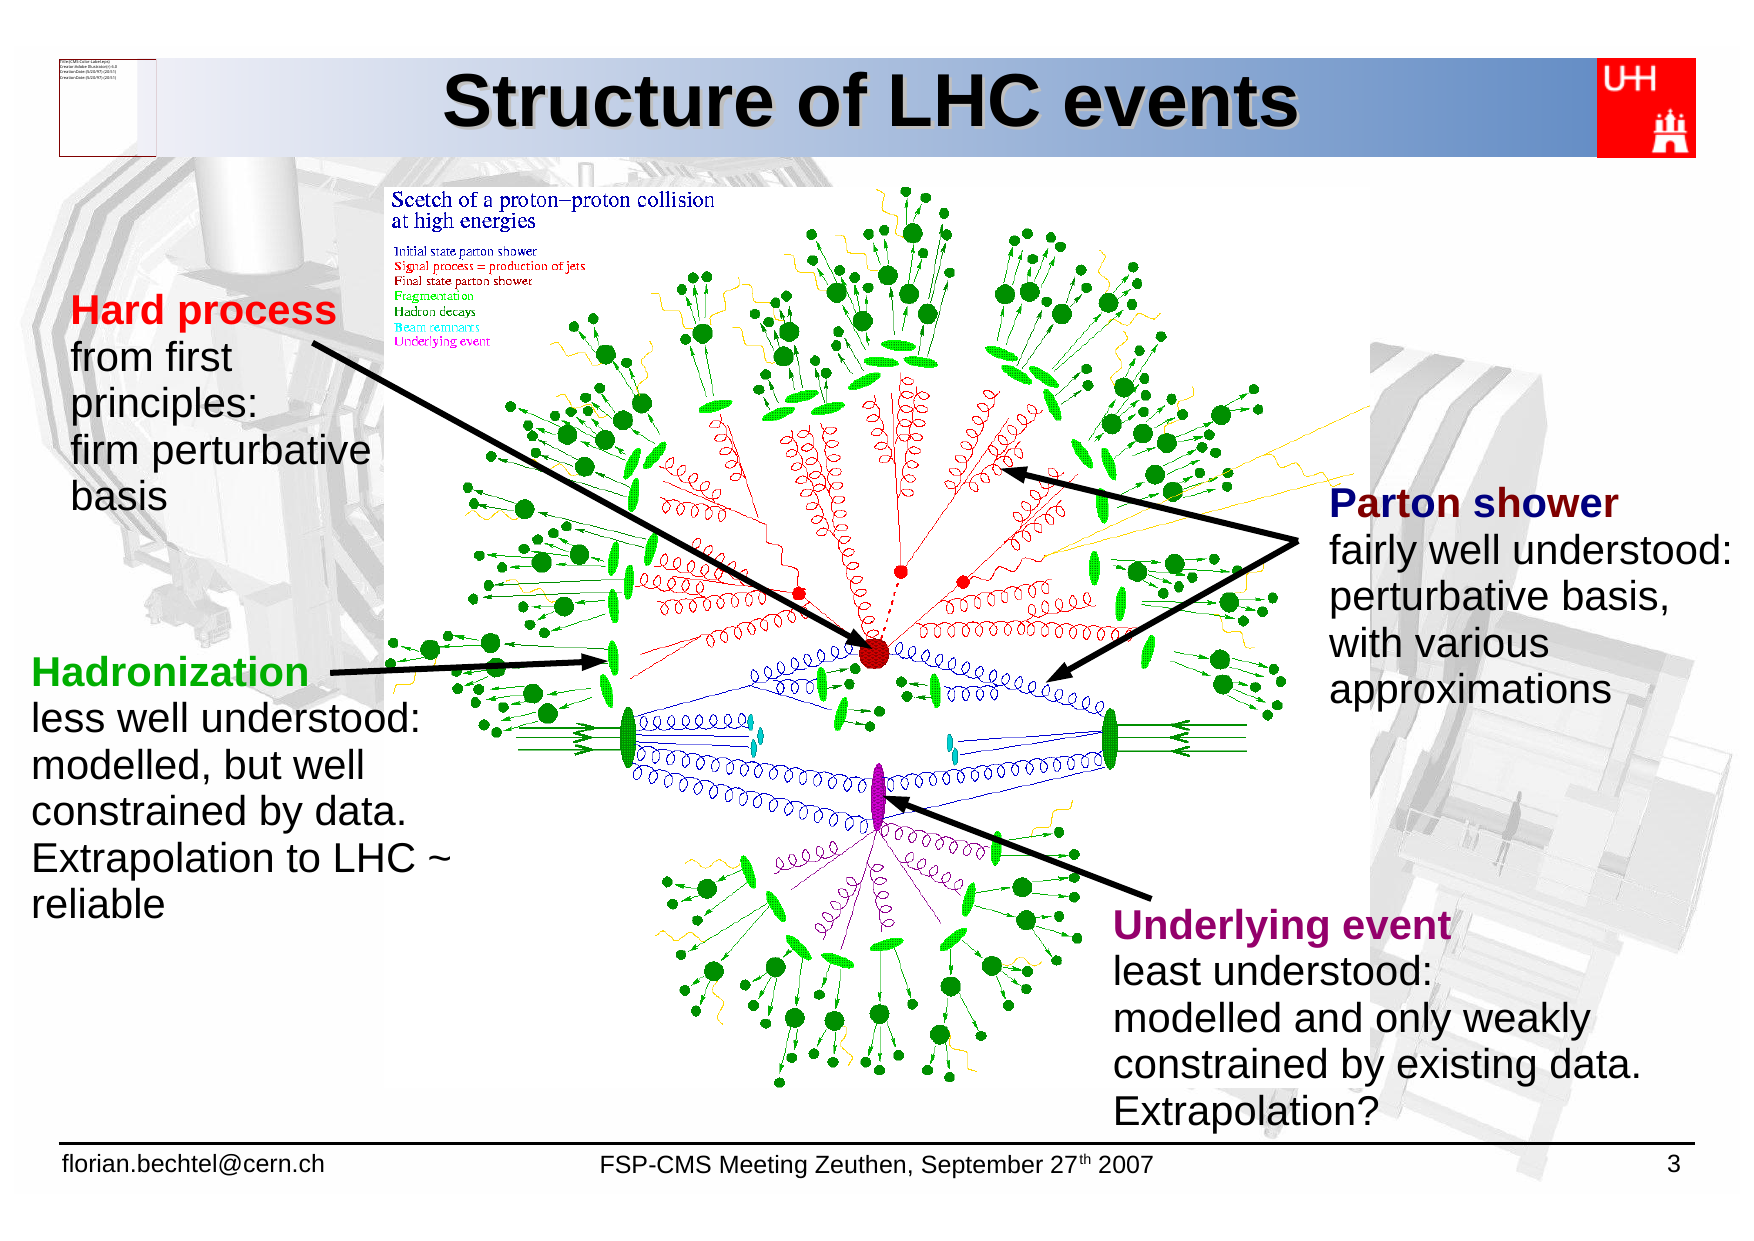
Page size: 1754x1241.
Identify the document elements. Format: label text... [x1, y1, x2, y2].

text_box Hadronization less well understood: modelled, but well constrained by data. Extrapolation to LHC ~ reliable [31, 648, 535, 928]
picture [14, 46, 1740, 1194]
text_box FSP-CMS Meeting Zeuthen, September 27th 2007 [562, 1150, 1192, 1182]
text_box <number> [1652, 1150, 1696, 1182]
text_box Underlying event least understood: modelled and only weakly constrained by existing data. Extrapolation? [1112, 901, 1710, 1135]
text_box Parton shower fairly well understood: perturbative basis, with various approximations [1329, 480, 1741, 713]
text_box florian.bechtel@cern.ch [58, 1150, 330, 1182]
text_box Structure of LHC events [157, 58, 1597, 157]
text_box Hard process from first principles: firm perturbative basis [70, 287, 403, 520]
